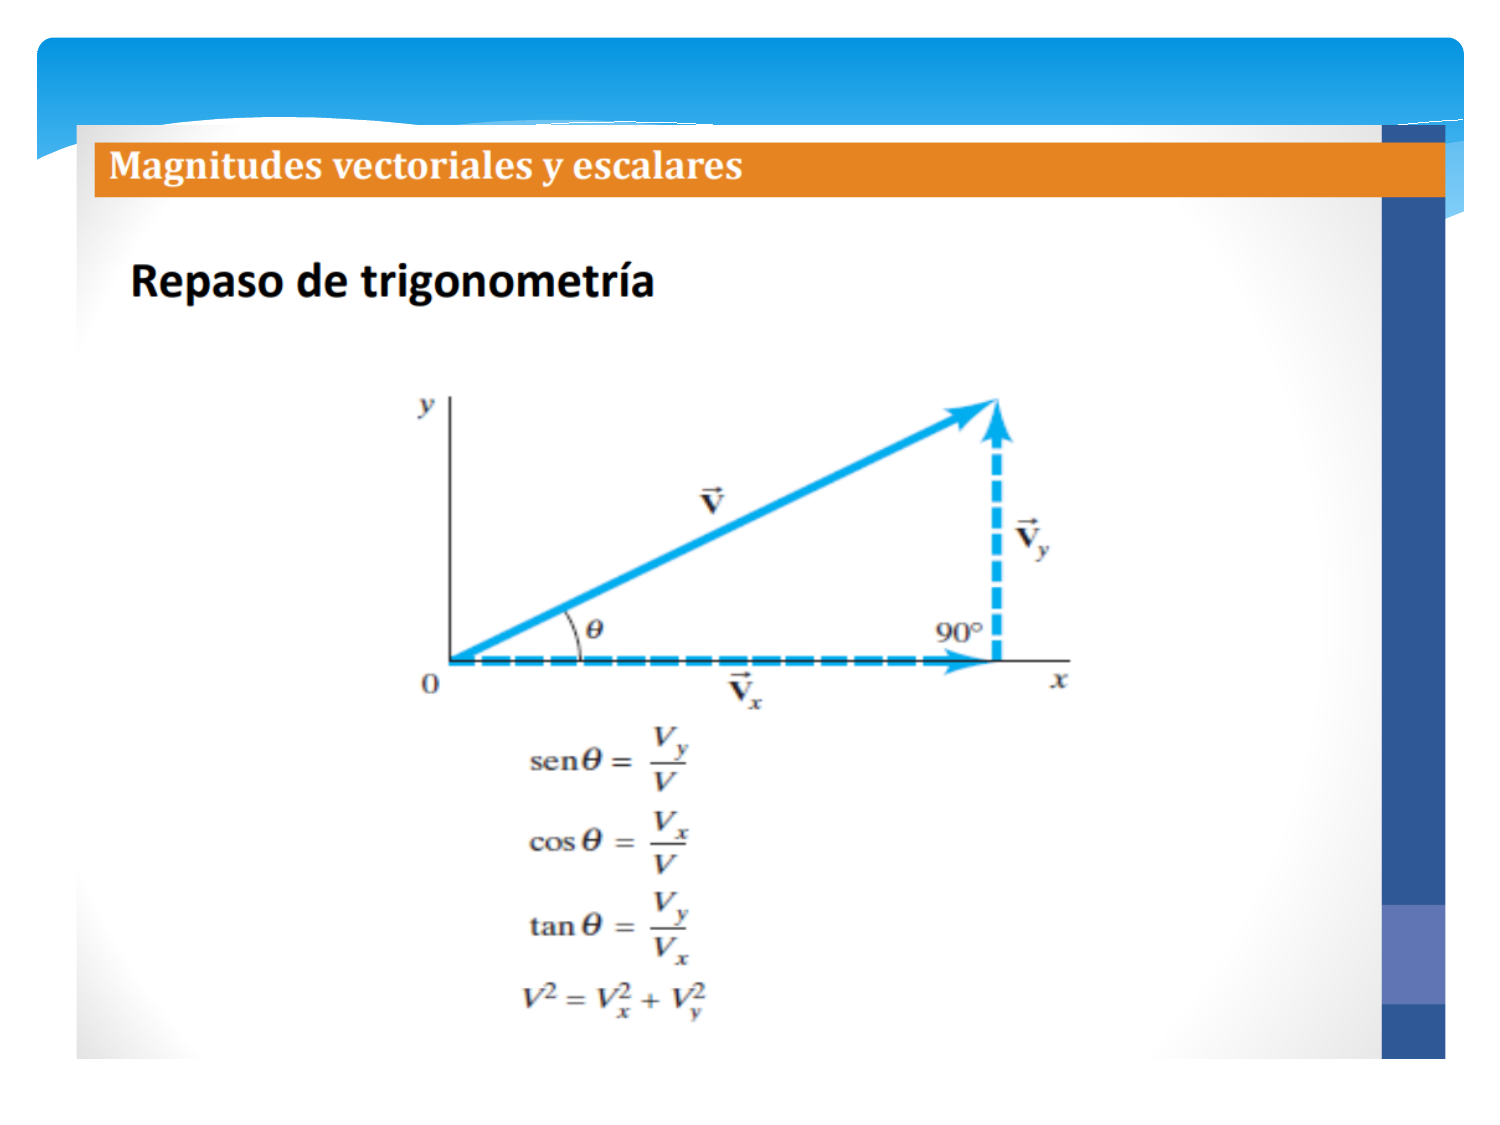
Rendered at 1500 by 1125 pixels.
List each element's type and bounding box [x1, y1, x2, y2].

picture [76, 125, 1446, 1059]
